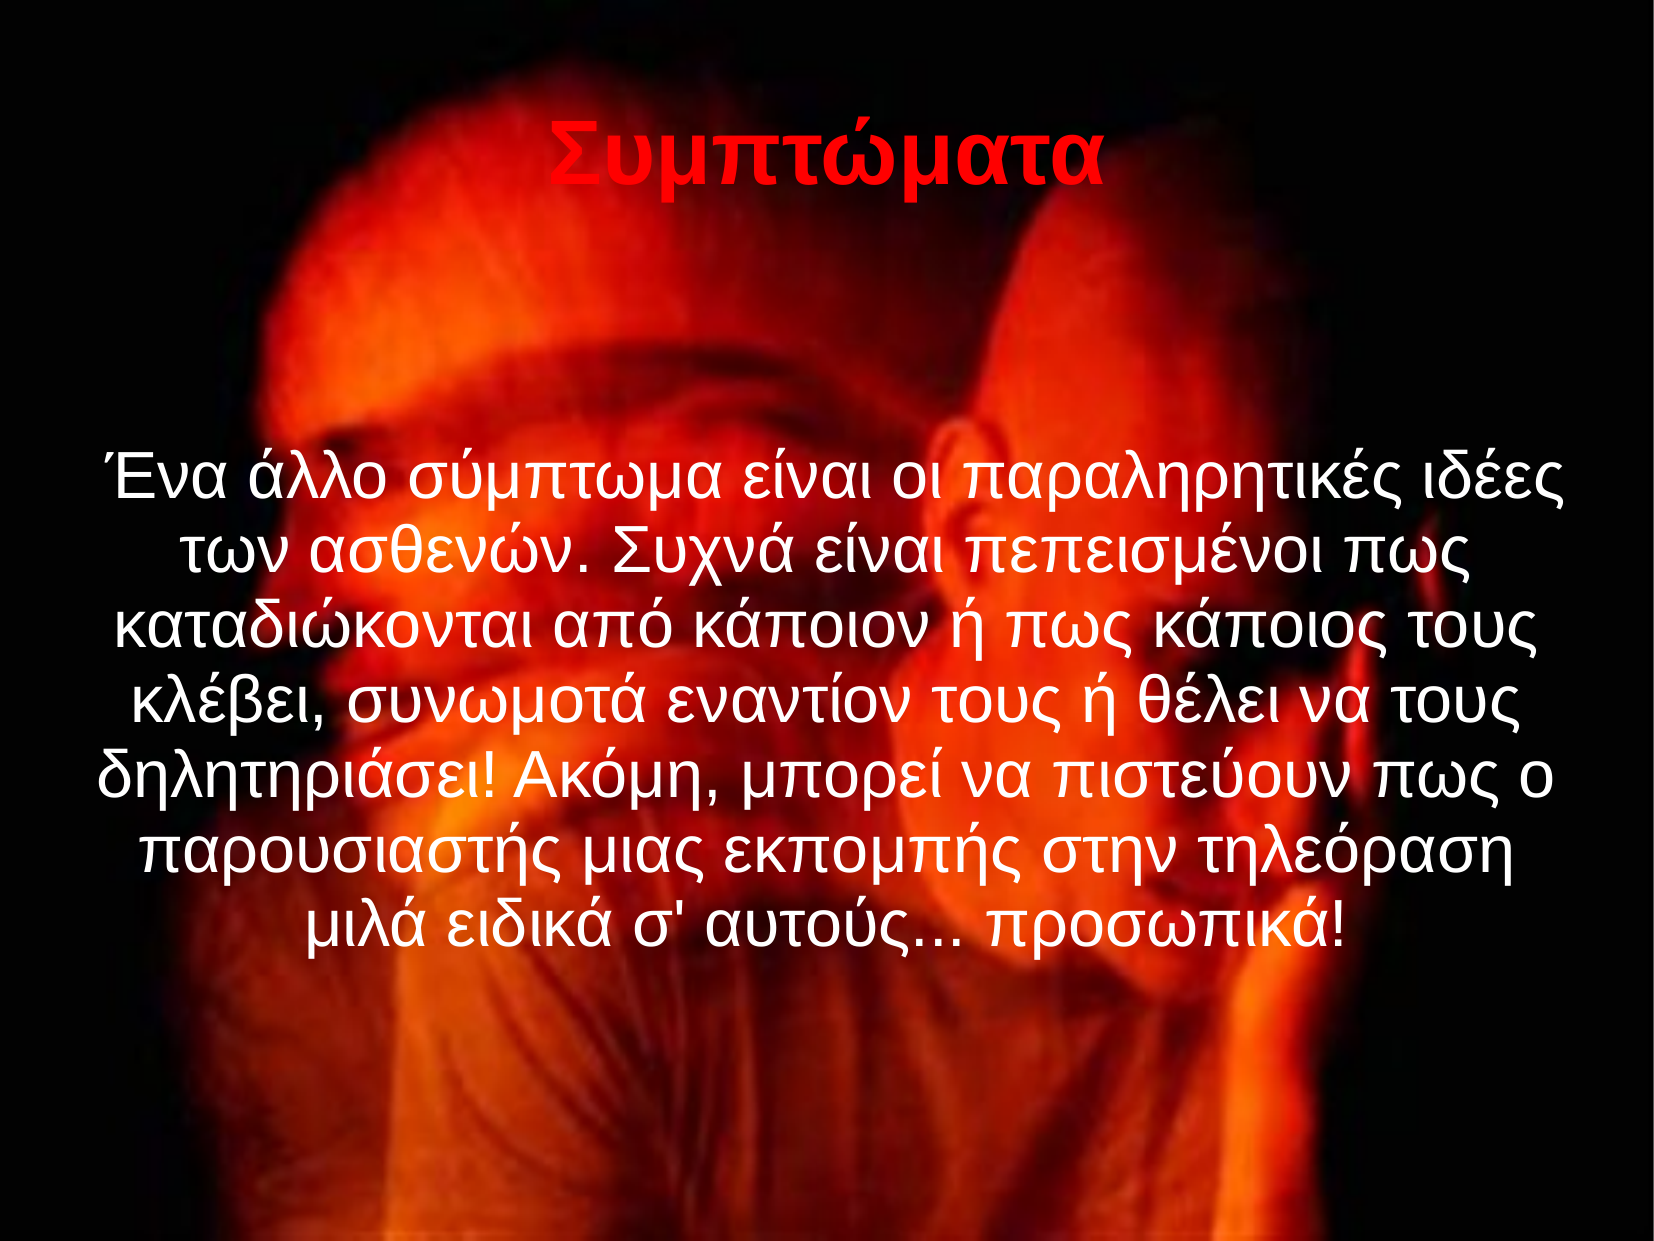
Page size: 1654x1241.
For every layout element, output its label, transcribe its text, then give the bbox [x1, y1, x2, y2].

subtitle Ένα άλλο σύμπτωμα είναι οι παραληρητικές ιδέες των ασθενών. Συχνά είναι πεπεισμένοι πως καταδιώκονται από κάποιον ή πως κάποιος τους κλέβει, συνωμοτά εναντίον τους ή θέλει να τους δηλητηριάσει! Ακόμη, μπορεί να πιστεύουν πως ο παρουσιαστής μιας εκπομπής στην τηλεόραση μιλά ειδικά σ' αυτούς... προσωπικά! [82, 297, 1571, 1102]
title Συμπτώματα [82, 56, 1571, 250]
picture [0, 0, 1654, 1241]
